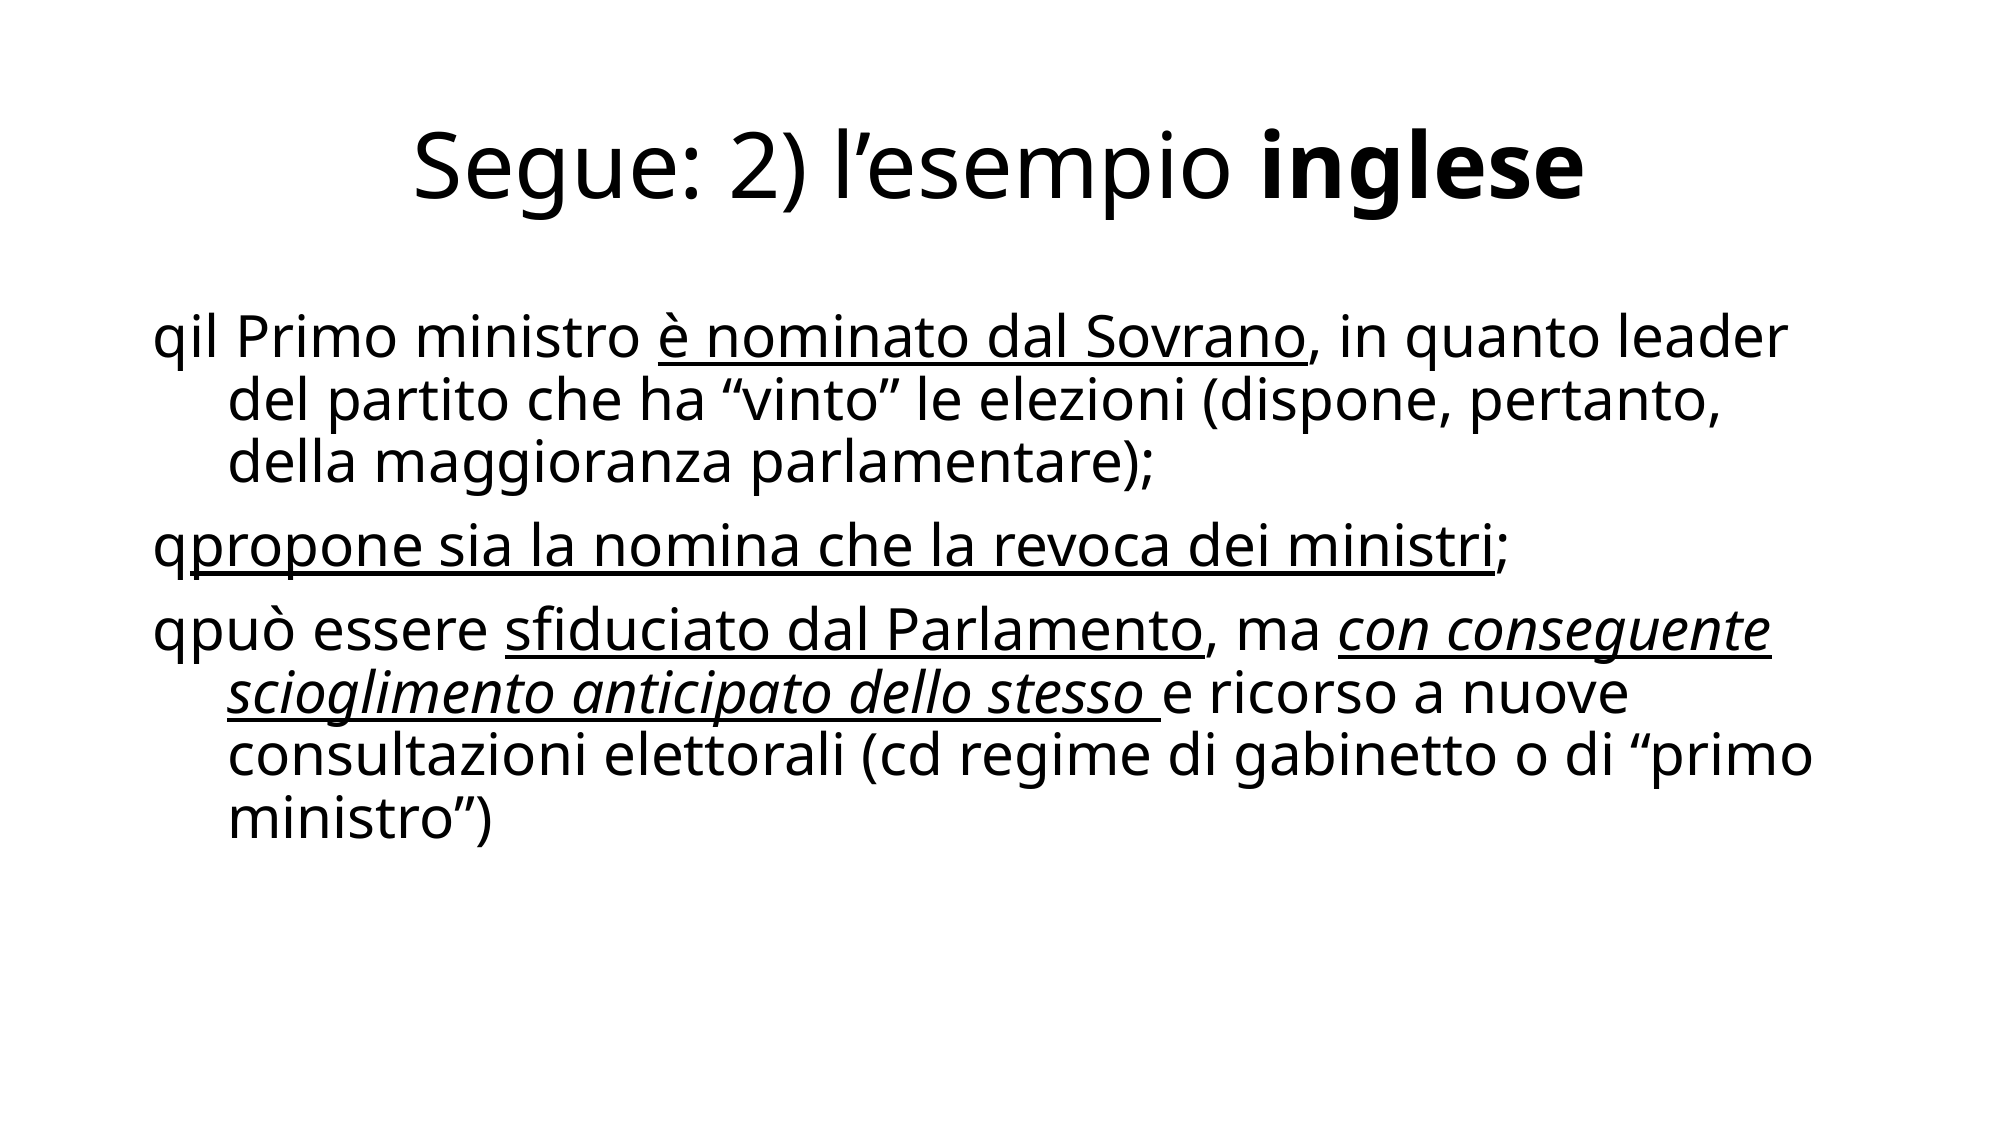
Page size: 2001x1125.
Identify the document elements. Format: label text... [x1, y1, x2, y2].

list il Primo ministro è nominato dal Sovrano, in quanto leader del partito che ha “vinto” le elezioni (dispone, pertanto, della maggioranza parlamentare); propone sia la nomina che la revoca dei ministri; può essere sfiduciato dal Parlamento, ma con conseguente scioglimento anticipato dello stesso e ricorso a nuove consultazioni elettorali (cd regime di gabinetto o di “primo ministro”) [137, 299, 1863, 1014]
title Segue: 2) l’esempio inglese [137, 59, 1863, 278]
